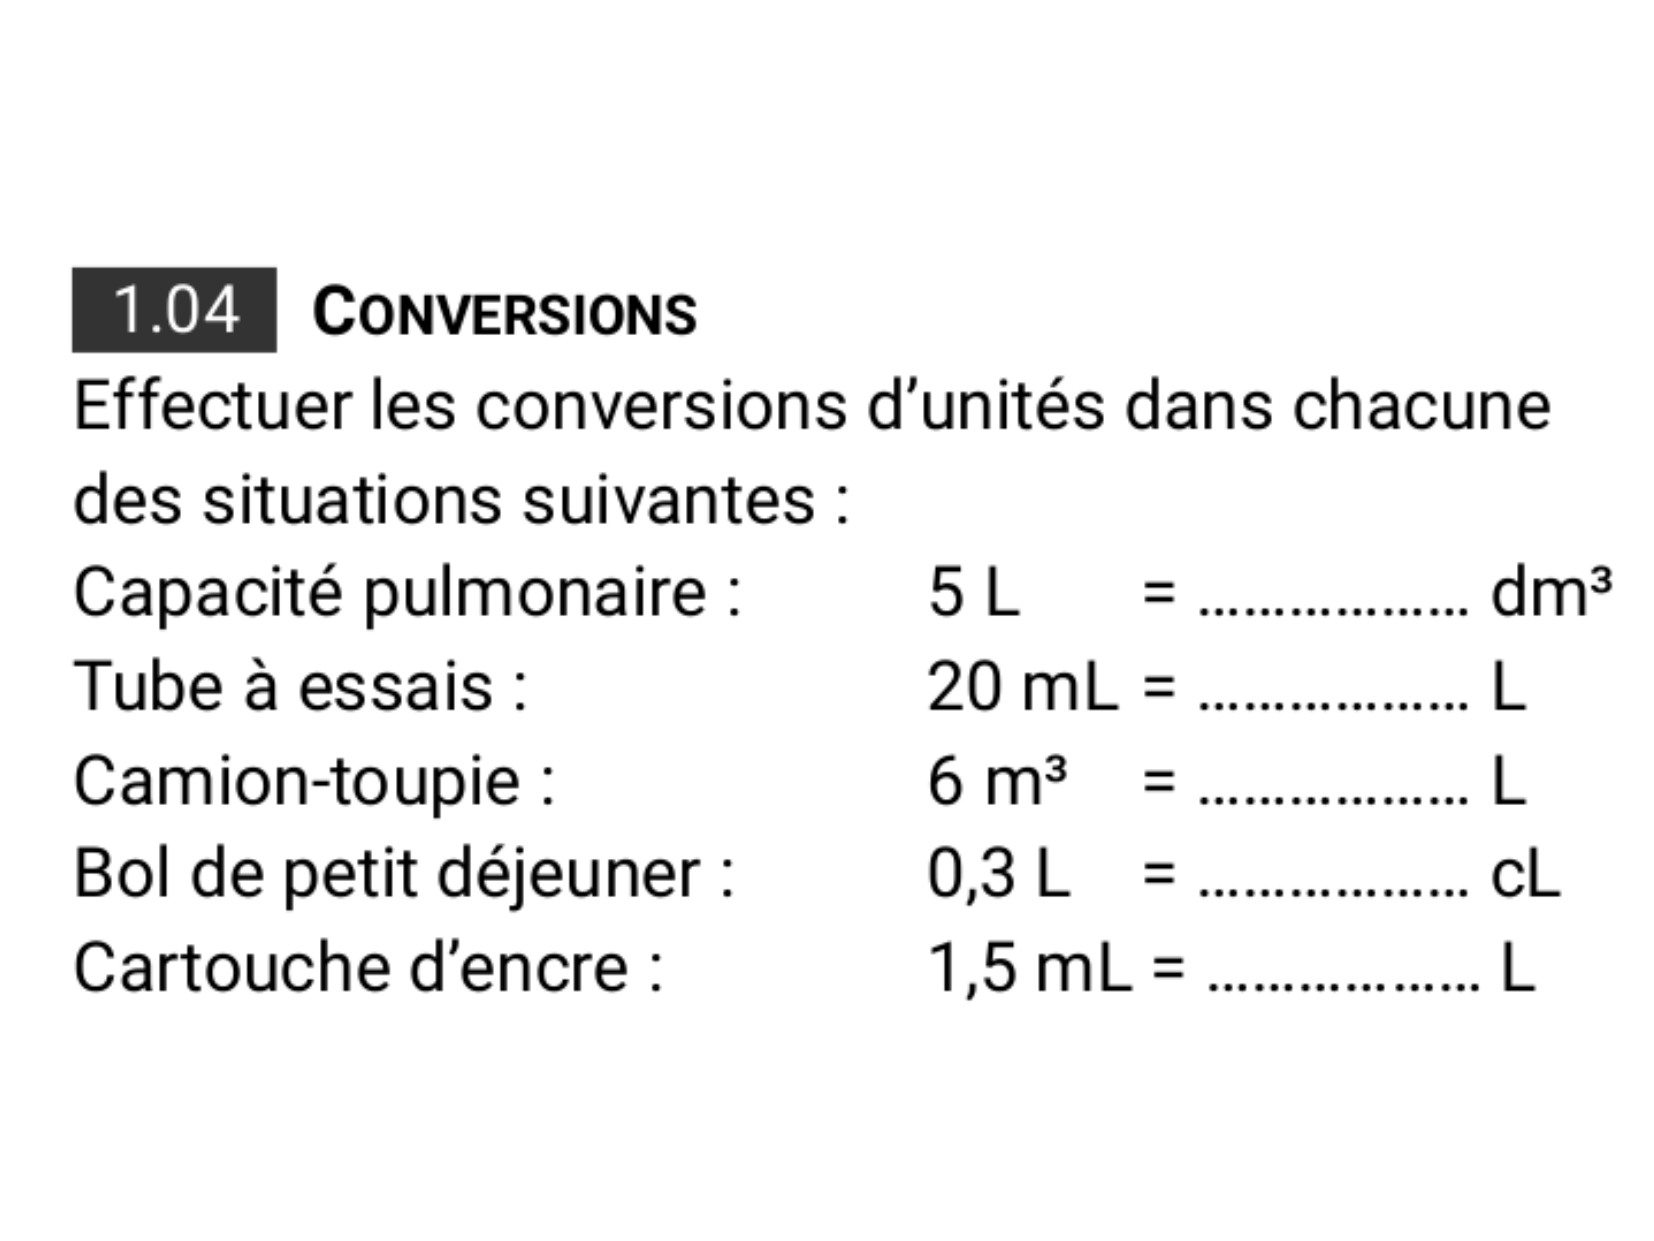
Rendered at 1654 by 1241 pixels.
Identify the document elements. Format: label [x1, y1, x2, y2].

subtitle [11, 129, 1642, 1229]
picture [59, 259, 1638, 1033]
